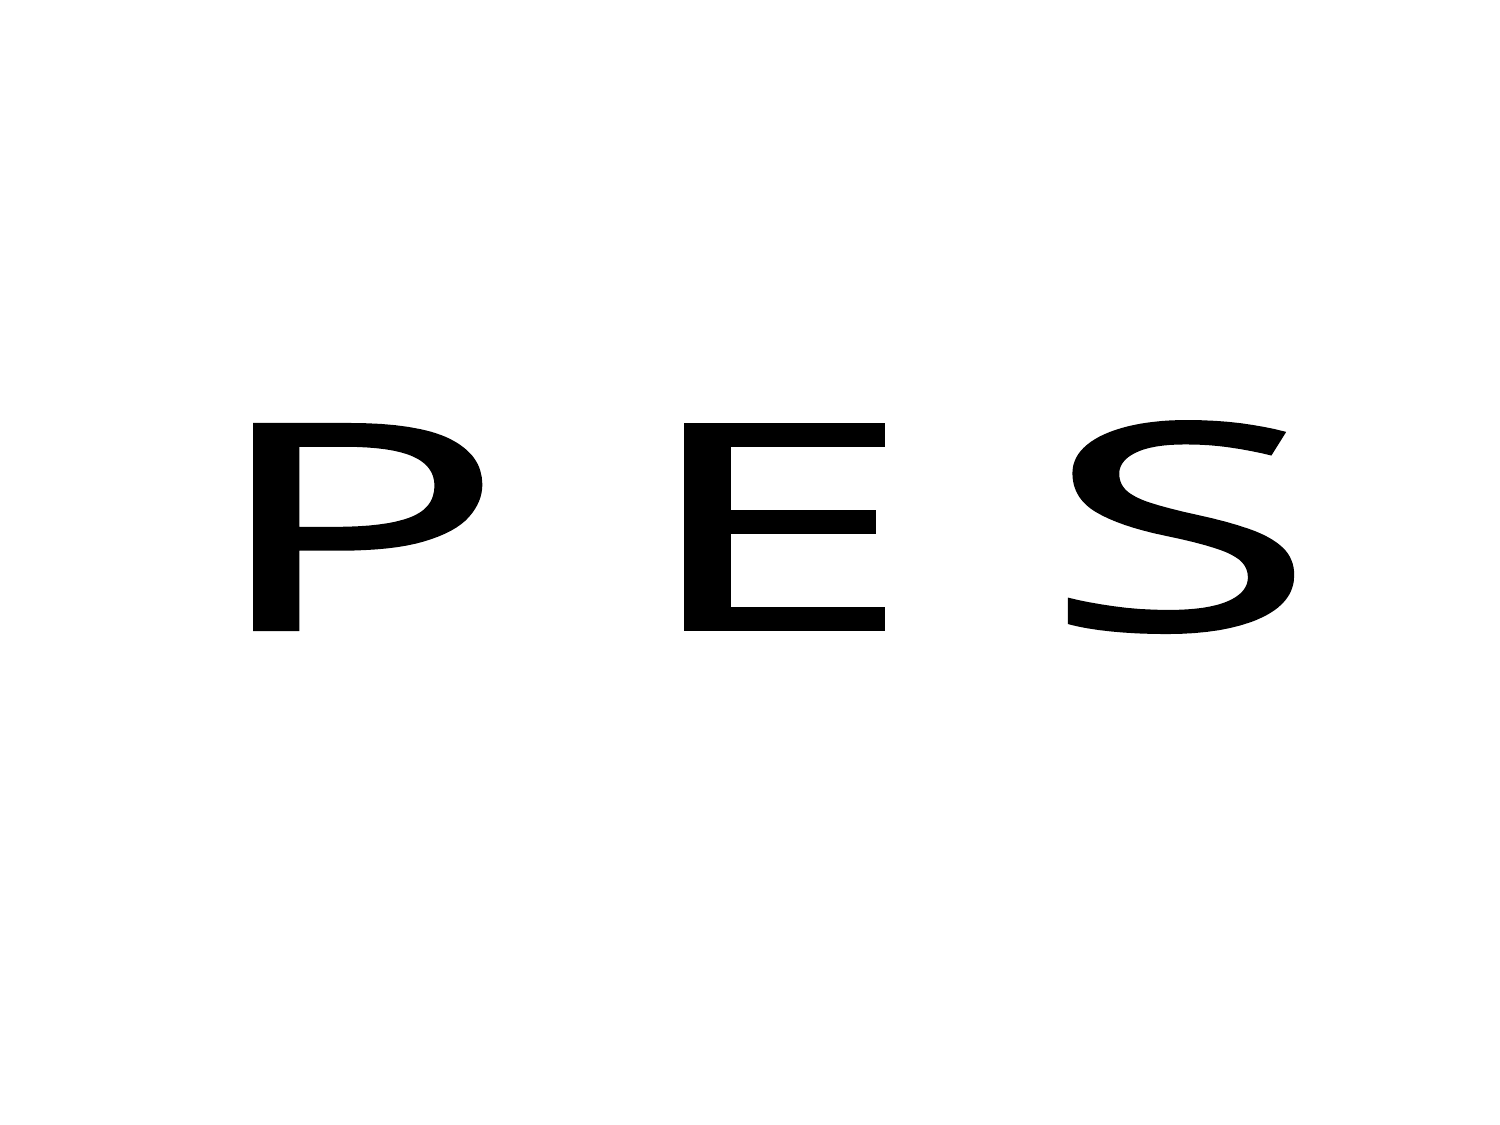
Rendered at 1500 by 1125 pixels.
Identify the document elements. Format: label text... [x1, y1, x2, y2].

text_box P E S [253, 423, 482, 631]
text_box P E S [684, 423, 884, 631]
text_box P E S [1068, 420, 1294, 634]
